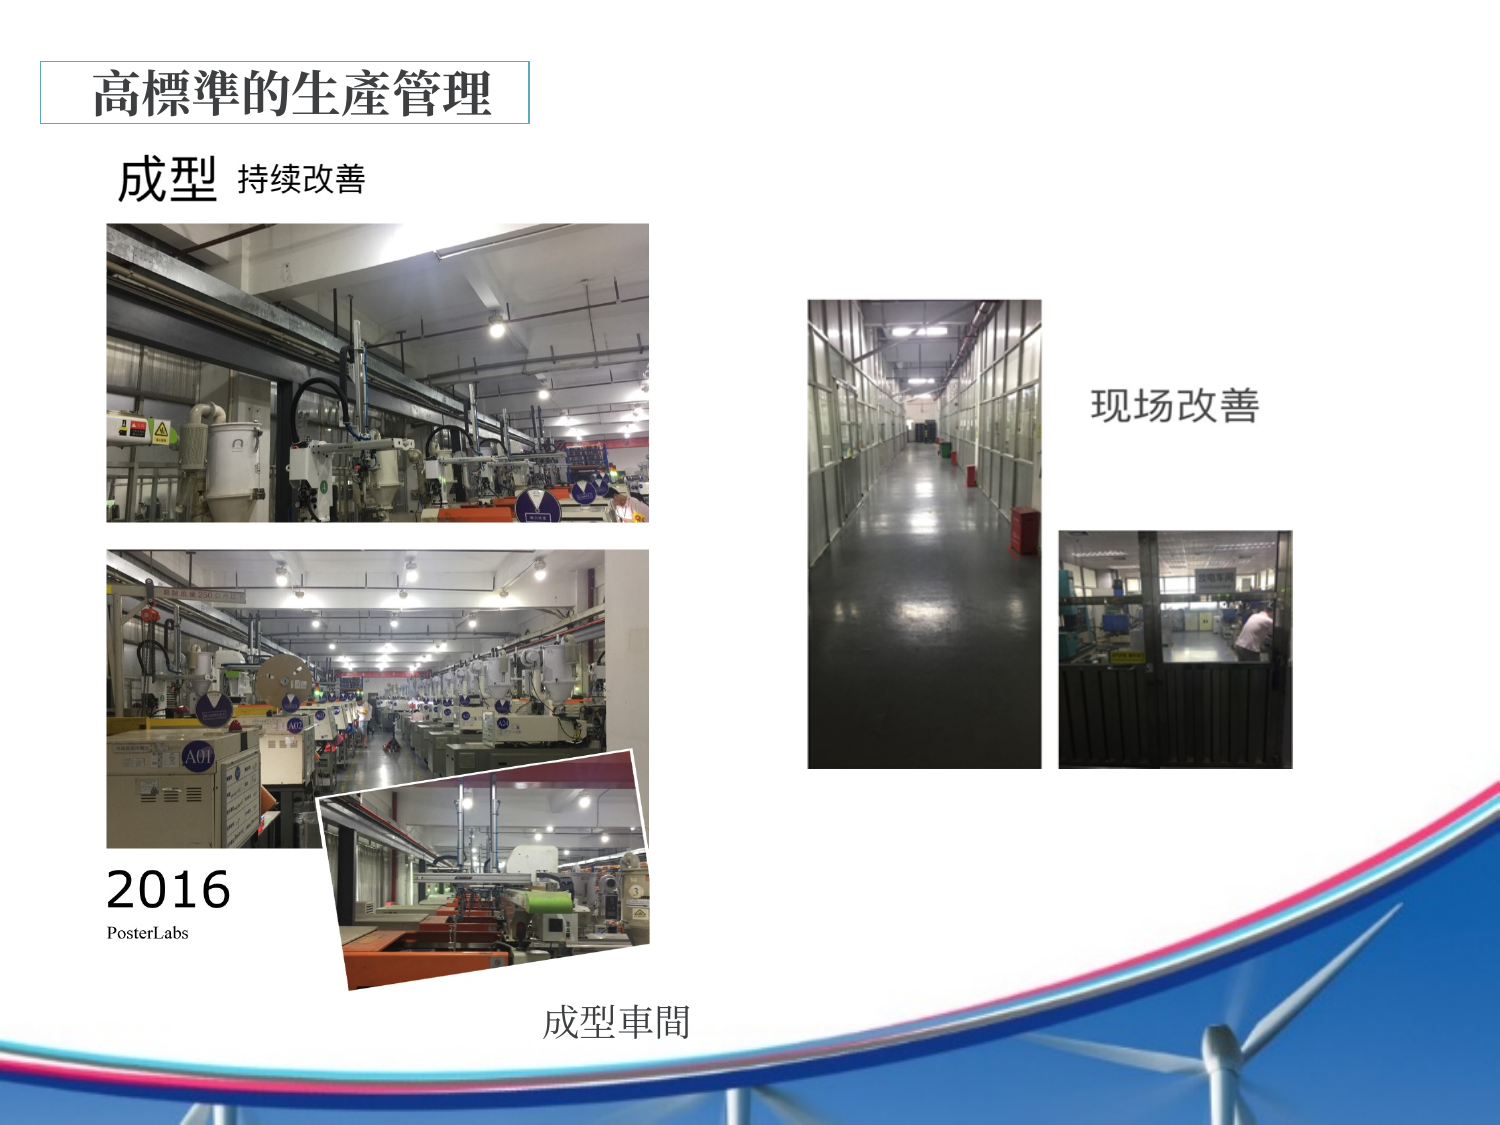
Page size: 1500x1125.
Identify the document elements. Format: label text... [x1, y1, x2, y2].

text_box 高標準的生產管理 [46, 54, 538, 130]
picture [0, 0, 1500, 1125]
text_box 成型車間 [527, 992, 707, 1051]
